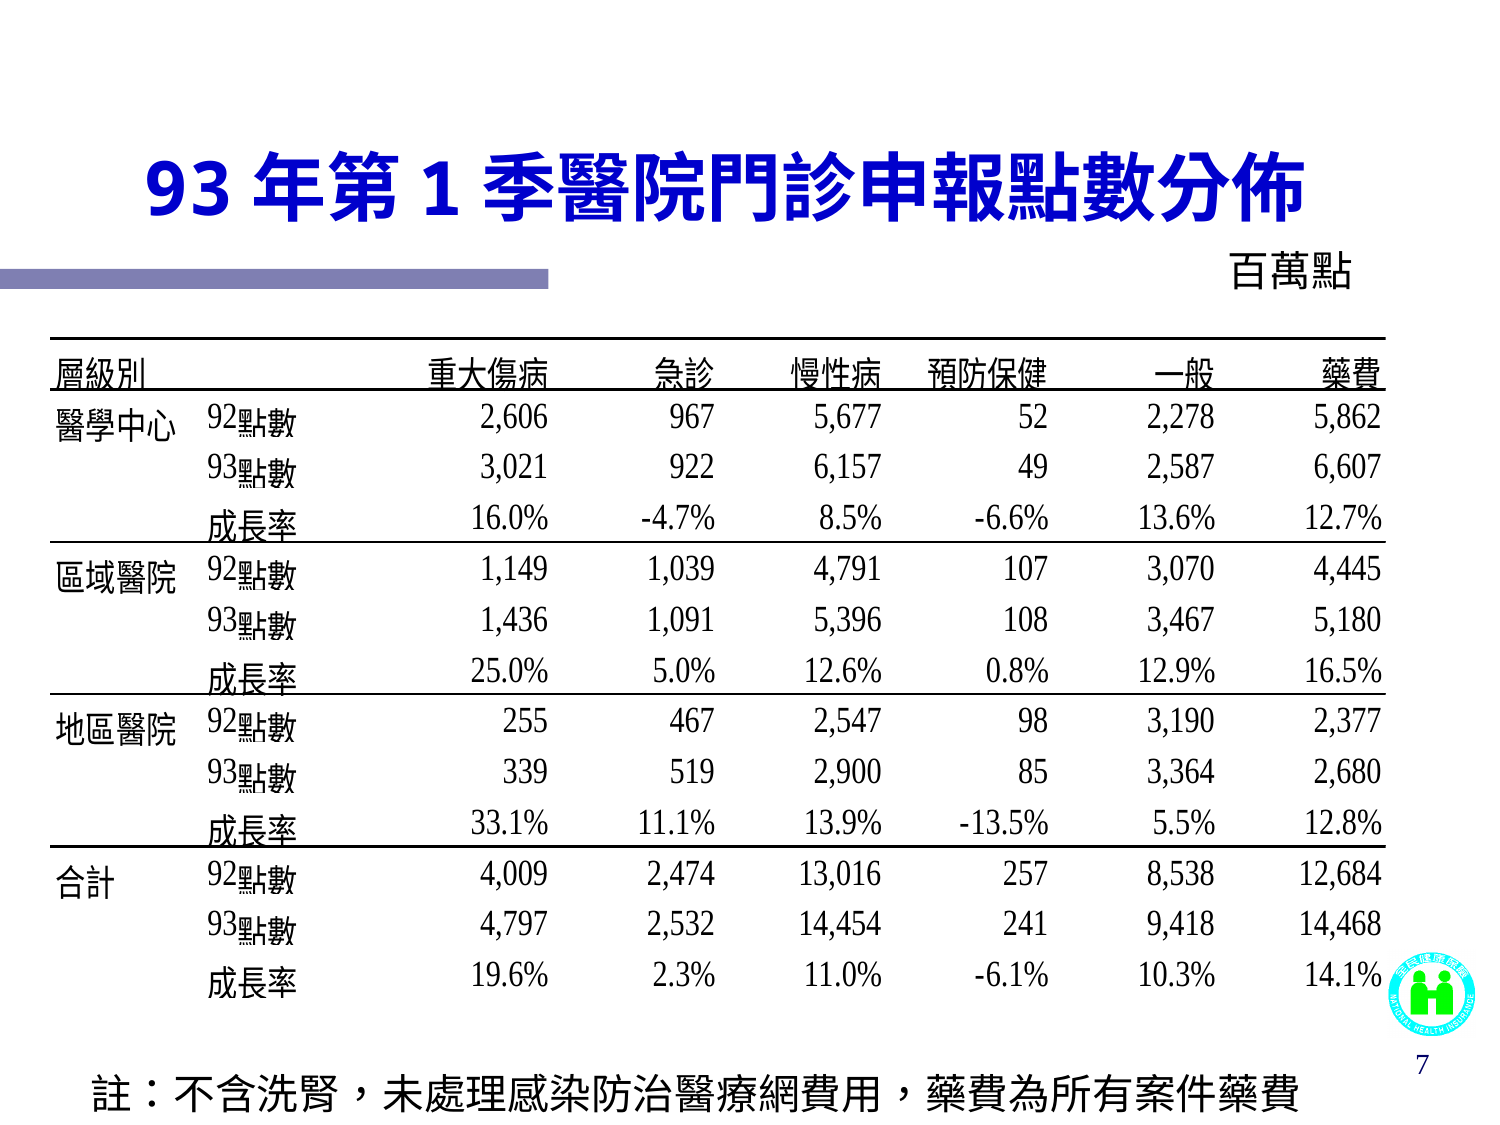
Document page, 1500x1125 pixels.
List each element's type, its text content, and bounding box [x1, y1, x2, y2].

title 93年第1季醫院門診申報點數分佈 [87, 50, 1363, 238]
text_box [1400, 1037, 1476, 1125]
text_box 註：不含洗腎，未處理感染防治醫療網費用，藥費為所有案件藥費 [75, 1059, 1326, 1125]
chart [50, 337, 1388, 1000]
text_box 百萬點 [1212, 237, 1368, 303]
